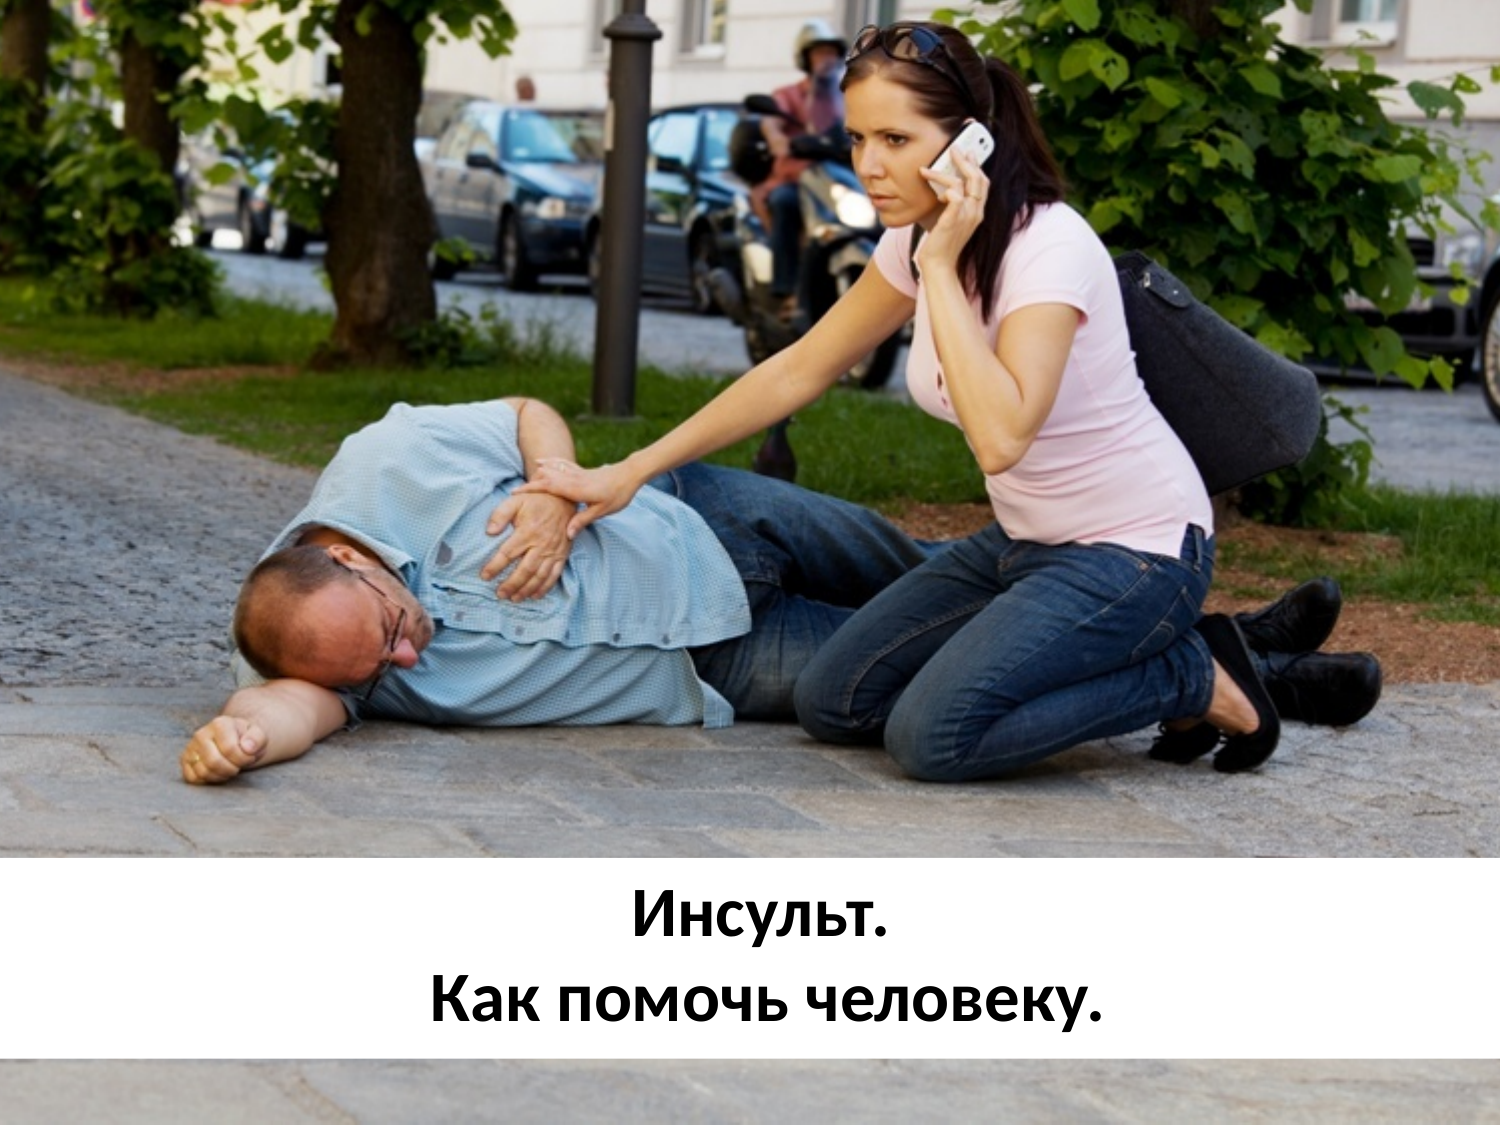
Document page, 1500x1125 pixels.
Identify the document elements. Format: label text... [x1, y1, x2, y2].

picture [0, 0, 1500, 857]
text_box [0, 857, 1500, 1059]
text_box Инсульт. Как помочь человеку. [83, 857, 1454, 1043]
picture [0, 1059, 1500, 1125]
